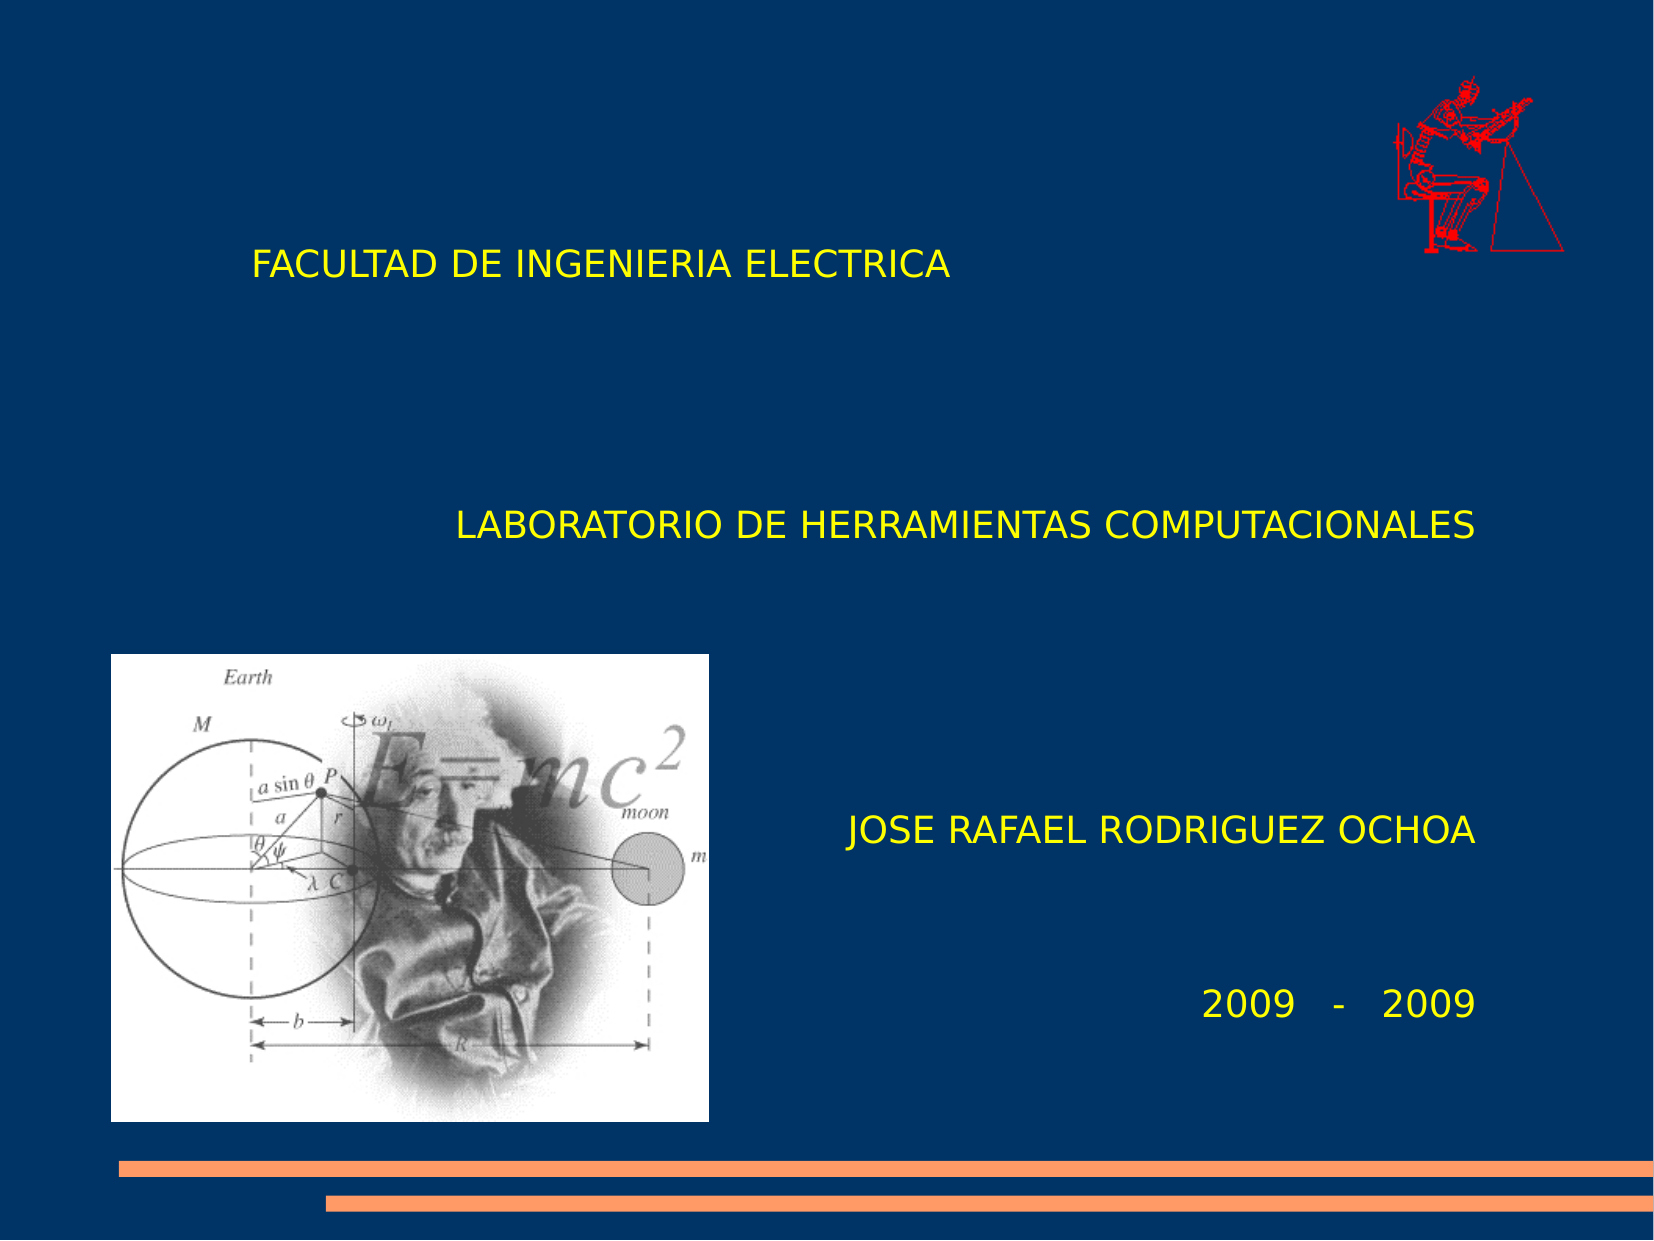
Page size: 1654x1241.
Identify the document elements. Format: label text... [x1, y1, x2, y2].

picture [111, 654, 709, 1123]
picture [1387, 73, 1574, 266]
text_box FACULTAD DE INGENIERIA ELECTRICA LABORATORIO DE HERRAMIENTAS COMPUTACIONALES JOSE RAFAEL RODRIGUEZ OCHOA 2009 - 2009 [236, 235, 1595, 1034]
